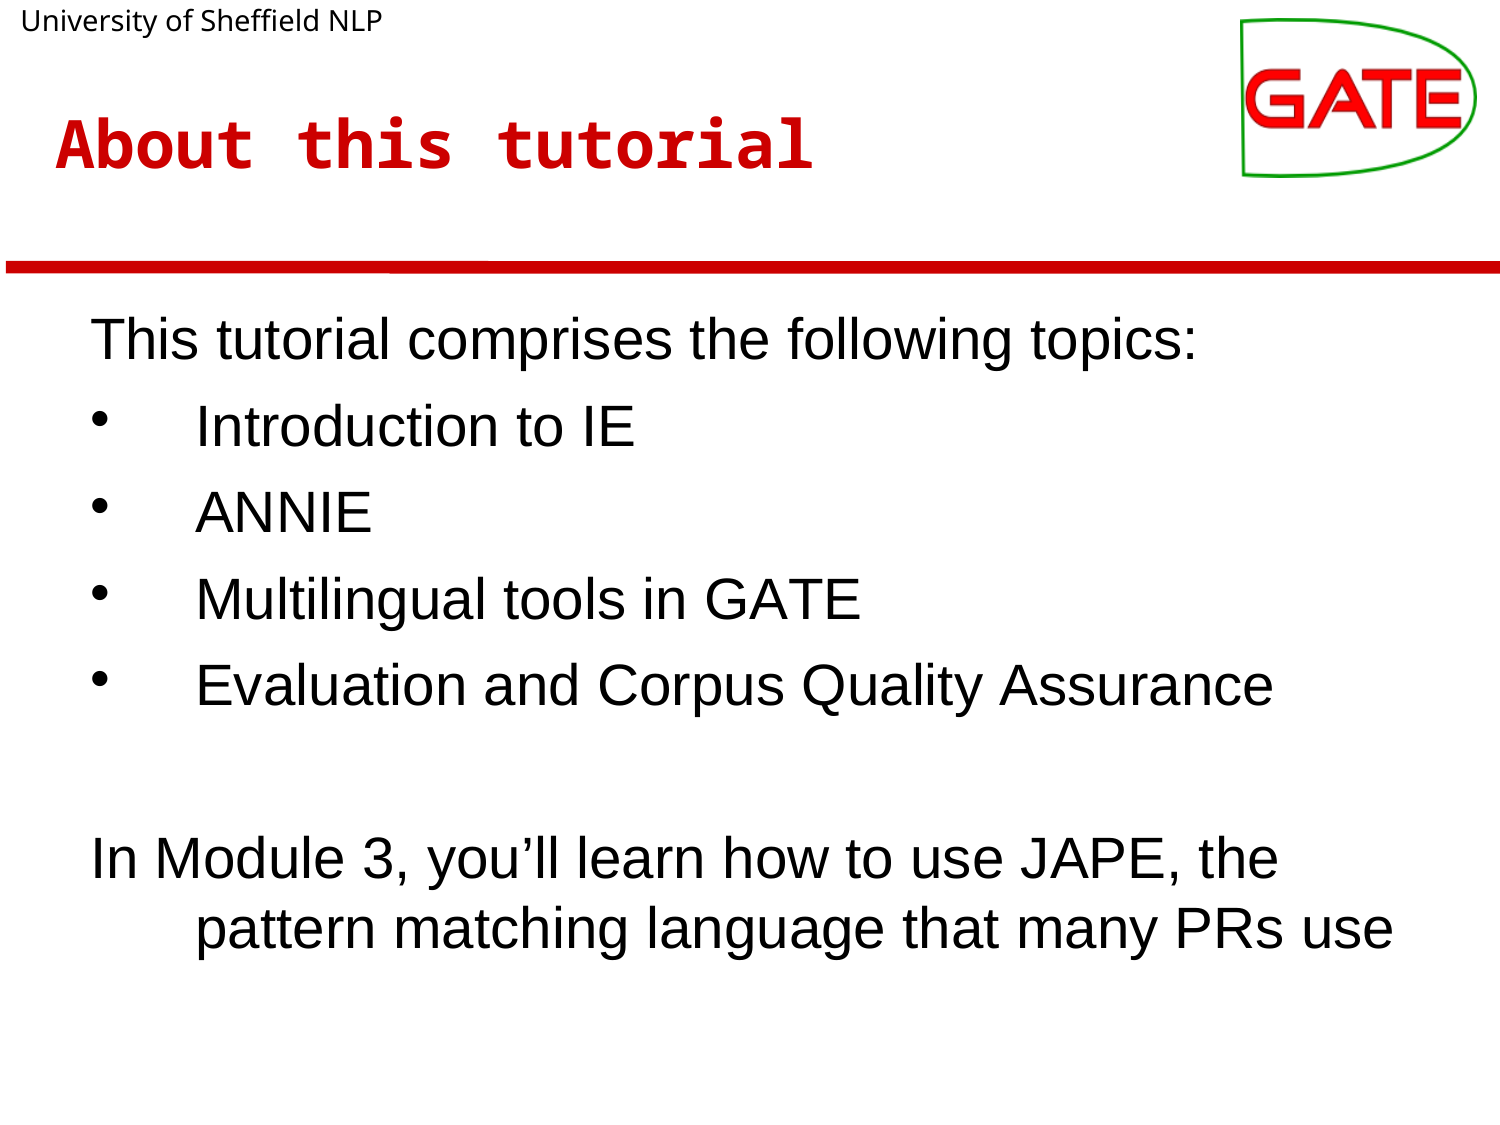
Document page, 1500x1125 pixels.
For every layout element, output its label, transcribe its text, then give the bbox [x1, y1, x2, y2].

picture [1240, 18, 1477, 178]
list This tutorial comprises the following topics: Introduction to IE ANNIE Multilingual tools in GATE Evaluation and Corpus Quality Assurance In Module 3, you’ll learn how to use JAPE, the pattern matching language that many PRs use [75, 290, 1424, 1066]
title About this tutorial [41, 38, 1390, 253]
